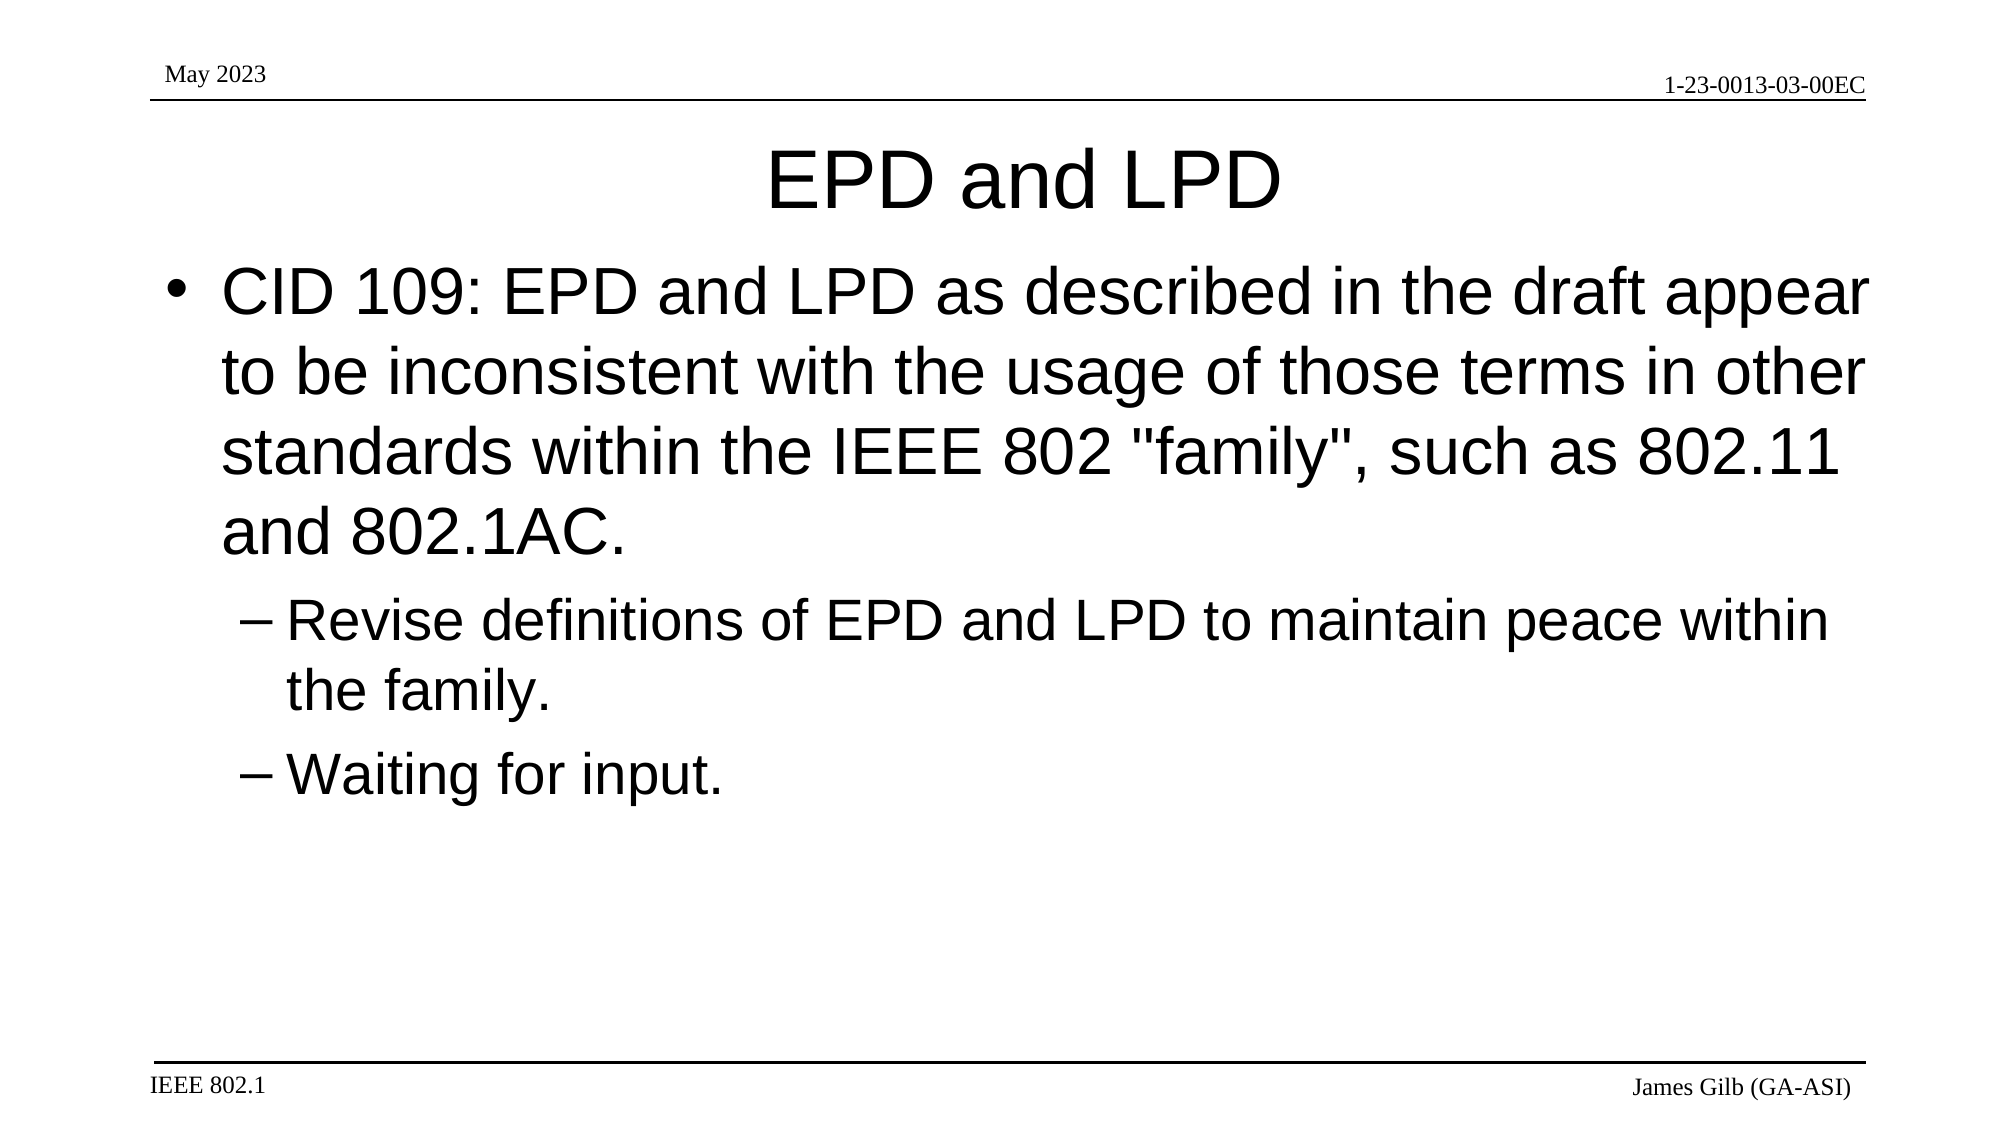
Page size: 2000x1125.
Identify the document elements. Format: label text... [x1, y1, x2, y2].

title EPD and LPD [149, 112, 1900, 238]
list CID 109: EPD and LPD as described in the draft appear to be inconsistent with the usage of those terms in other standards within the IEEE 802 "family", such as 802.11 and 802.1AC. Revise definitions of EPD and LPD to maintain peace within the family. Waiting for input. [150, 239, 1900, 1051]
